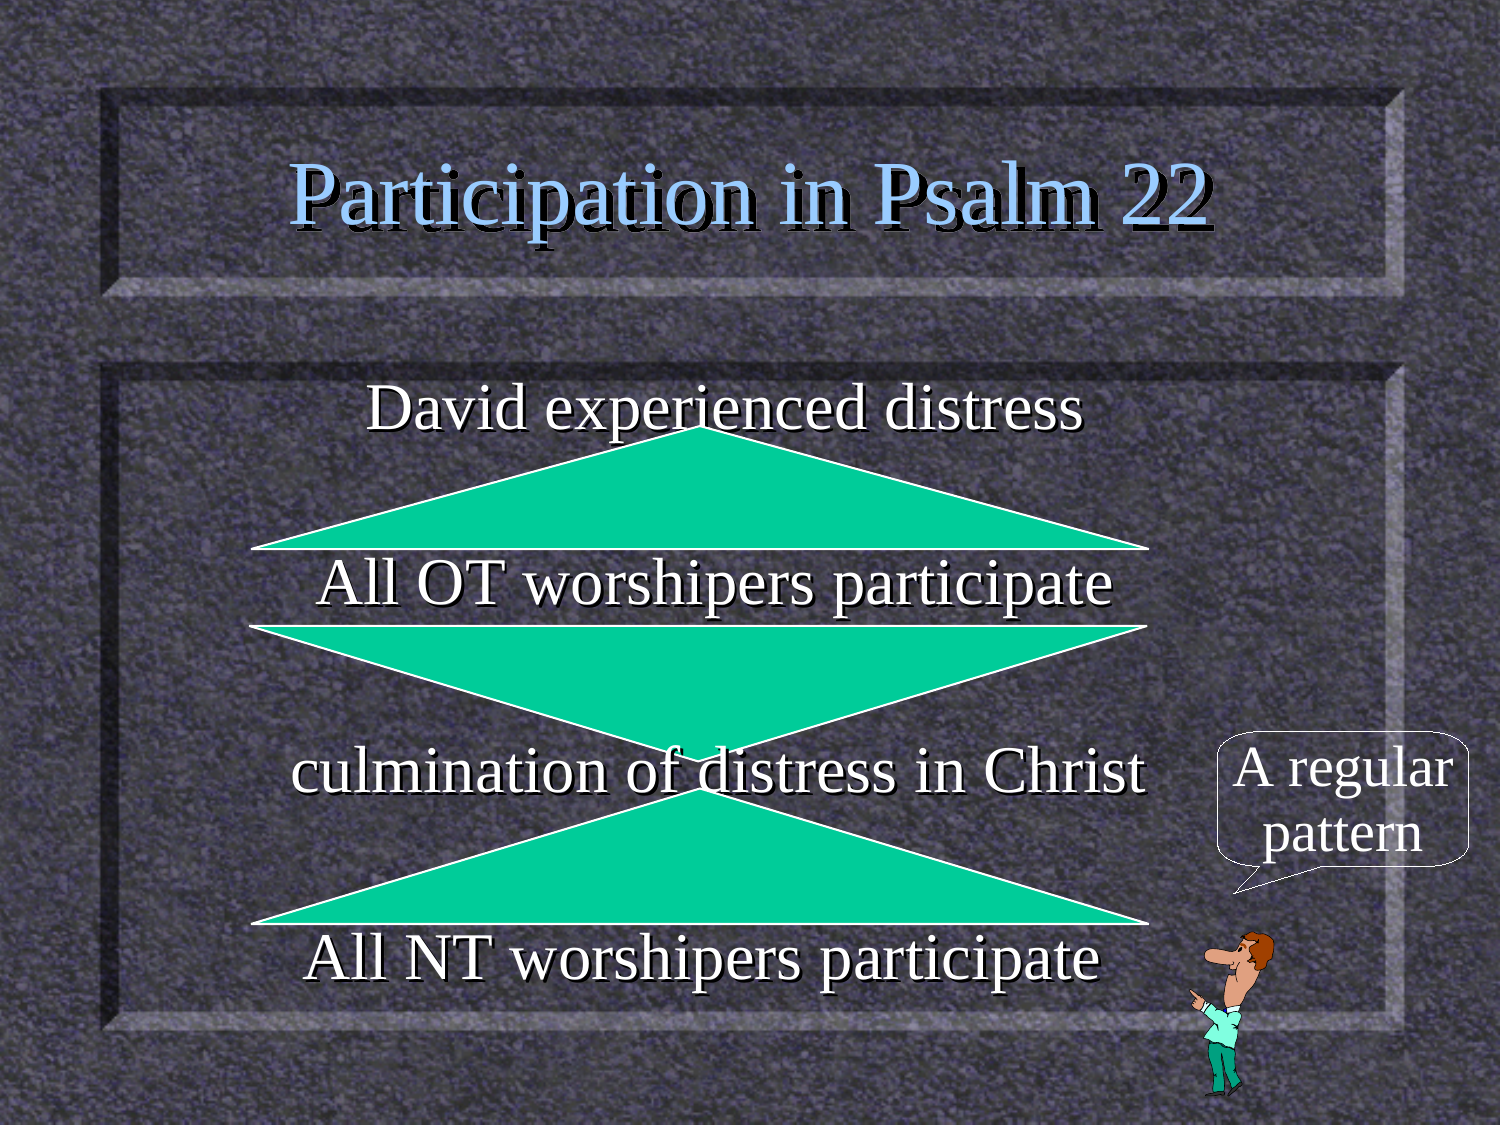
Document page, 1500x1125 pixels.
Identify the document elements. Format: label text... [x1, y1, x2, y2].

text_box [1011, 882, 1033, 889]
text_box [290, 904, 316, 912]
text_box [685, 788, 705, 793]
text_box [1077, 529, 1105, 537]
text_box [347, 888, 369, 895]
text_box [319, 647, 351, 657]
text_box [250, 920, 287, 924]
text_box David experienced distress [349, 362, 1138, 452]
chart [1188, 931, 1275, 1097]
text_box [1004, 509, 1032, 517]
text_box [481, 478, 509, 486]
text_box culmination of distress in Christ [274, 724, 1288, 815]
text_box [931, 489, 959, 497]
text_box [346, 515, 374, 523]
text_box [266, 631, 288, 638]
text_box [569, 821, 591, 828]
text_box [936, 683, 958, 690]
text_box [873, 699, 905, 709]
text_box [958, 866, 980, 873]
text_box [554, 458, 582, 466]
text_box [1105, 629, 1137, 639]
text_box [726, 796, 748, 803]
text_box [273, 535, 301, 543]
text_box [453, 853, 485, 863]
text_box [551, 717, 573, 724]
text_box [823, 718, 842, 724]
text_box [989, 664, 1021, 674]
text_box [1074, 901, 1096, 908]
text_box All NT worshipers participate [287, 912, 1250, 1002]
text_box [516, 837, 538, 844]
text_box [1052, 648, 1074, 655]
text_box [712, 429, 740, 437]
text_box [249, 625, 1148, 631]
text_box [842, 831, 864, 838]
text_box A regular pattern [1217, 731, 1469, 894]
text_box [895, 847, 917, 854]
text_box [382, 666, 404, 673]
text_box [498, 701, 520, 708]
text_box [435, 682, 457, 689]
text_box [785, 449, 813, 457]
title Participation in Psalm 22 [150, 135, 1351, 253]
text_box All OT worshipers participate [299, 537, 1175, 627]
text_box [250, 546, 299, 550]
text_box [632, 802, 654, 809]
text_box [858, 469, 886, 477]
picture [0, 0, 1500, 1125]
text_box [627, 438, 655, 446]
text_box [779, 812, 801, 819]
text_box [408, 498, 436, 506]
text_box [400, 872, 422, 879]
